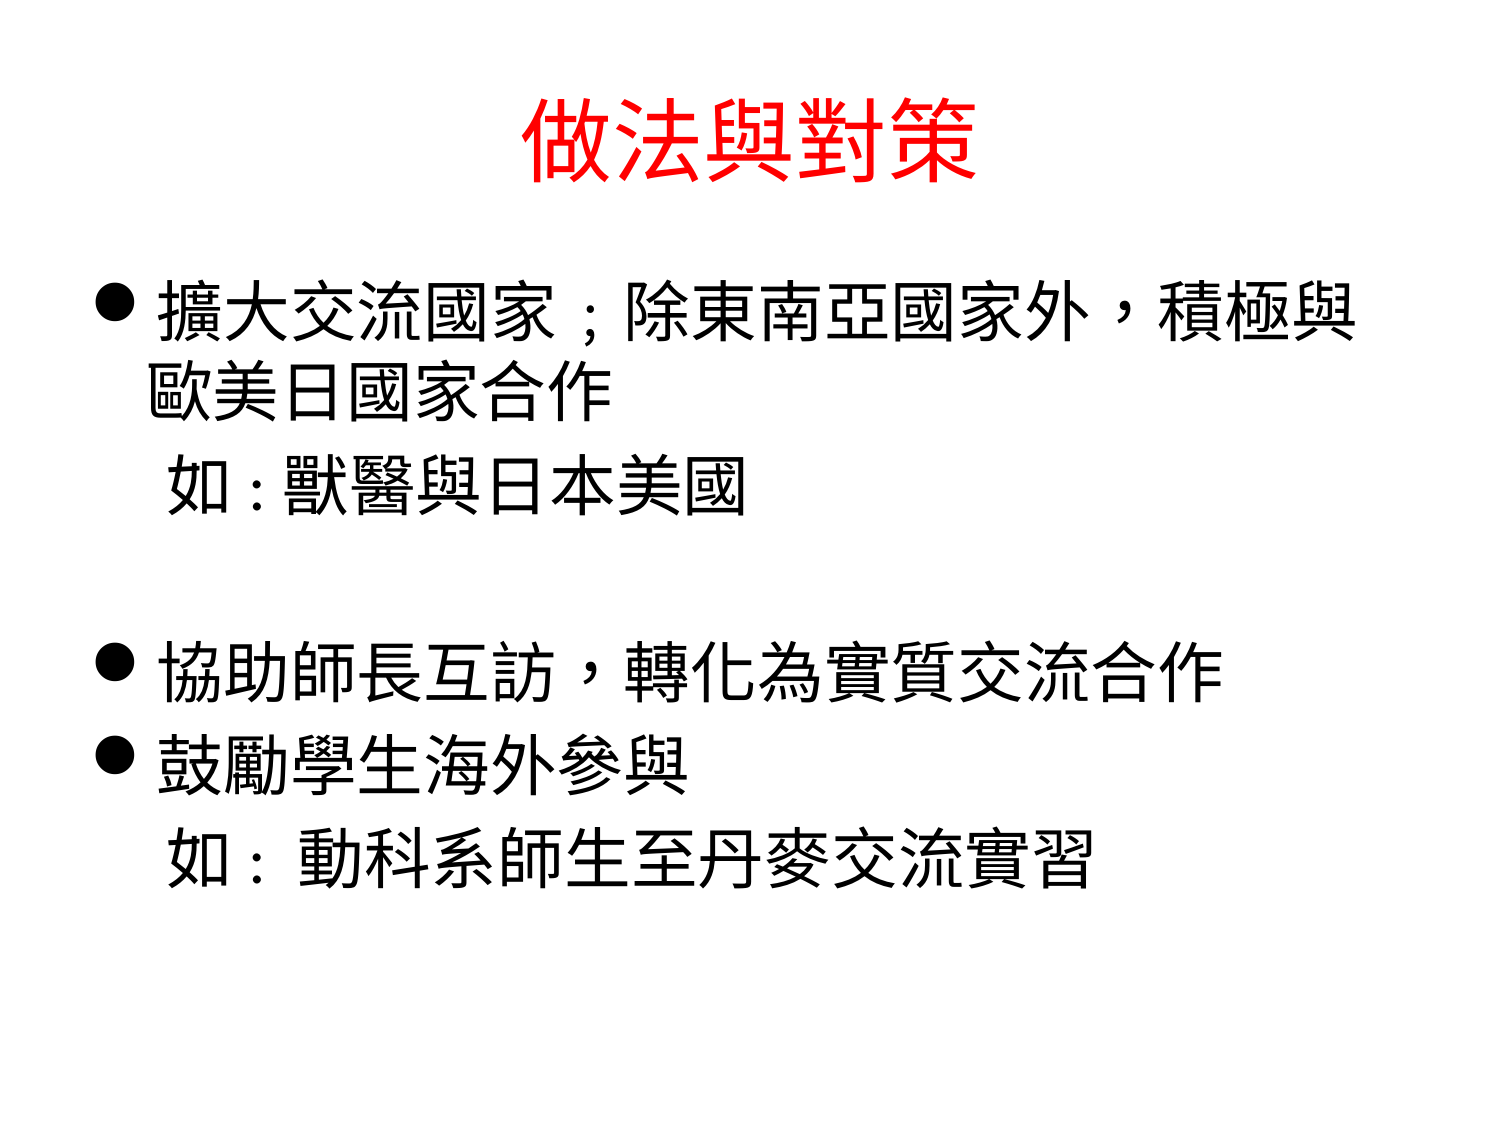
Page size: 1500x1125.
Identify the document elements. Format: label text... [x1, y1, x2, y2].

title 做法與對策 [75, 45, 1425, 233]
list 擴大交流國家﹔除東南亞國家外，積極與歐美日國家合作 如:獸醫與日本美國 協助師長互訪，轉化為實質交流合作 鼓勵學生海外參與 如: 動科系師生至丹麥交流實習 [75, 262, 1425, 1005]
